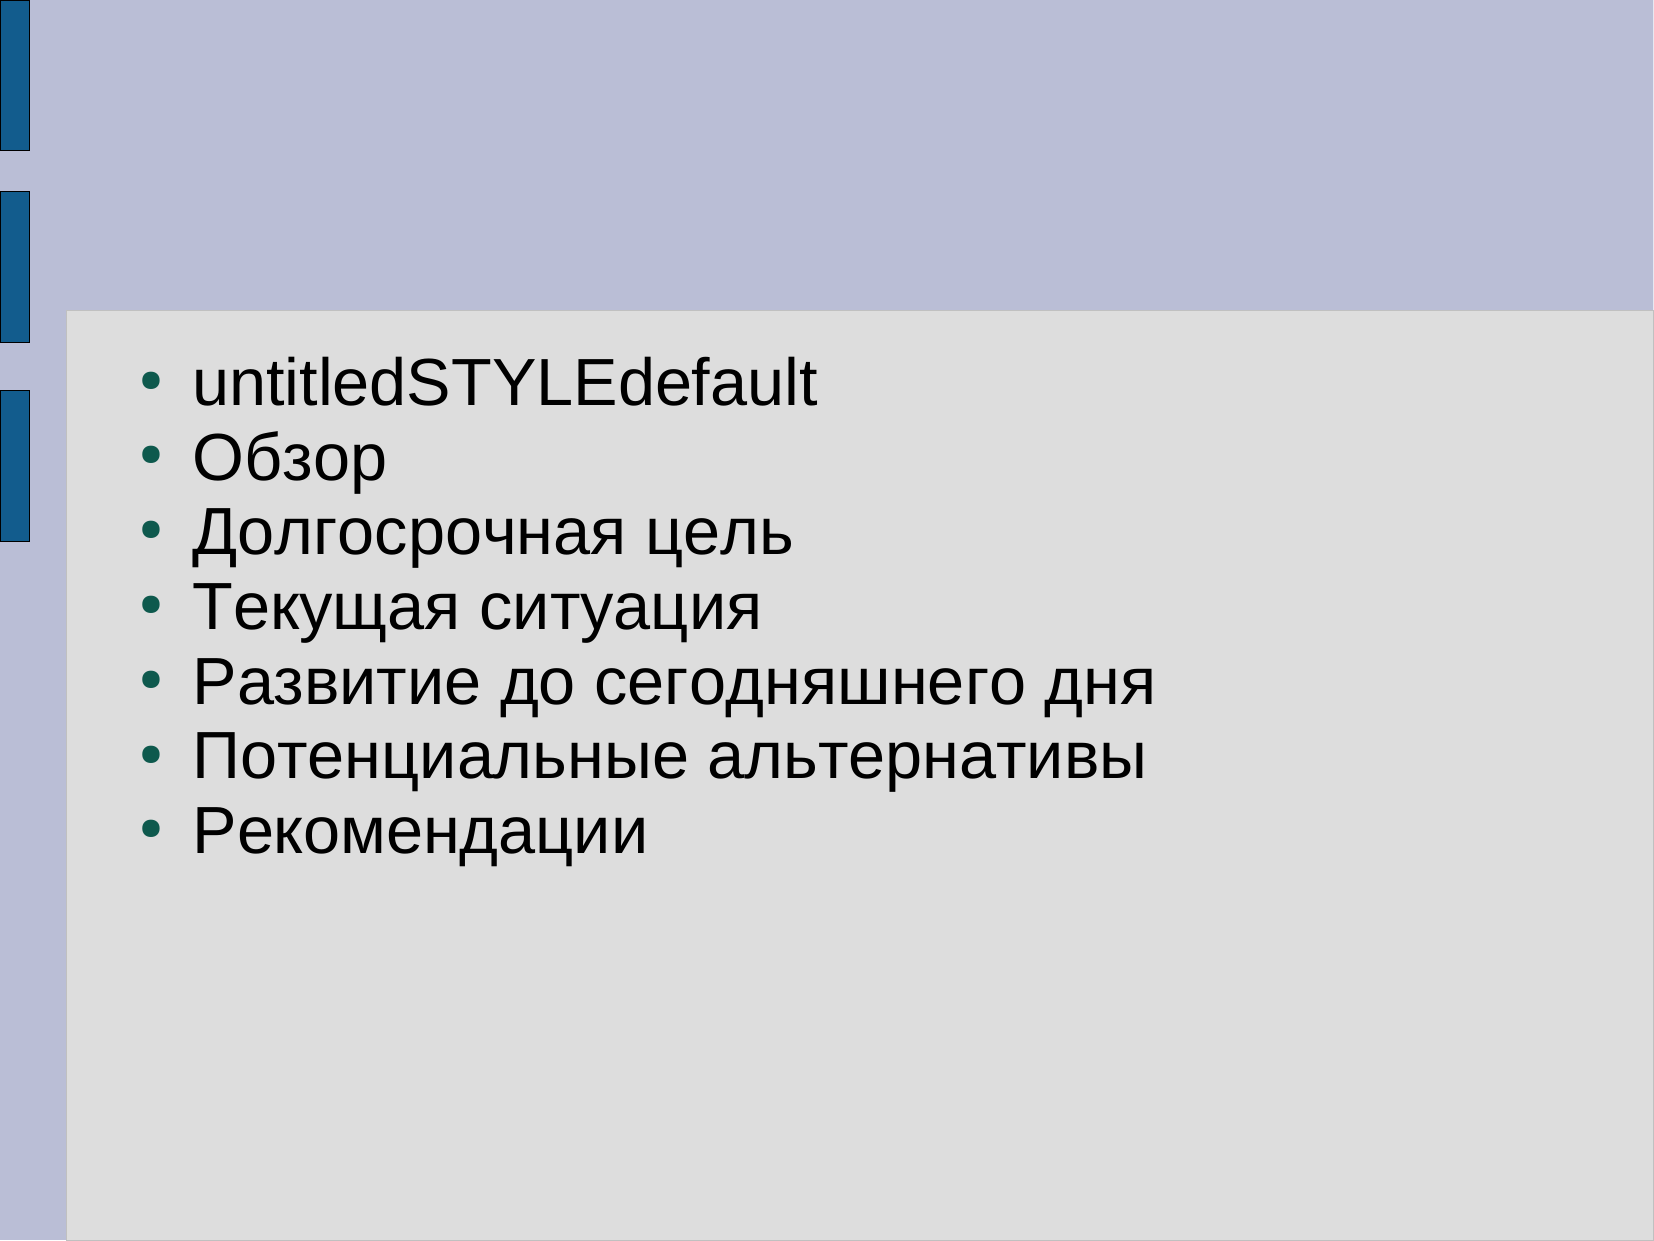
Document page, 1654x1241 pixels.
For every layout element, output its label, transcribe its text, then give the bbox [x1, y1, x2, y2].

list untitledSTYLEdefault Обзор Долгосрочная цель Текущая ситуация Развитие до сегодняшнего дня Потенциальные альтернативы Рекомендации [121, 344, 1534, 1127]
